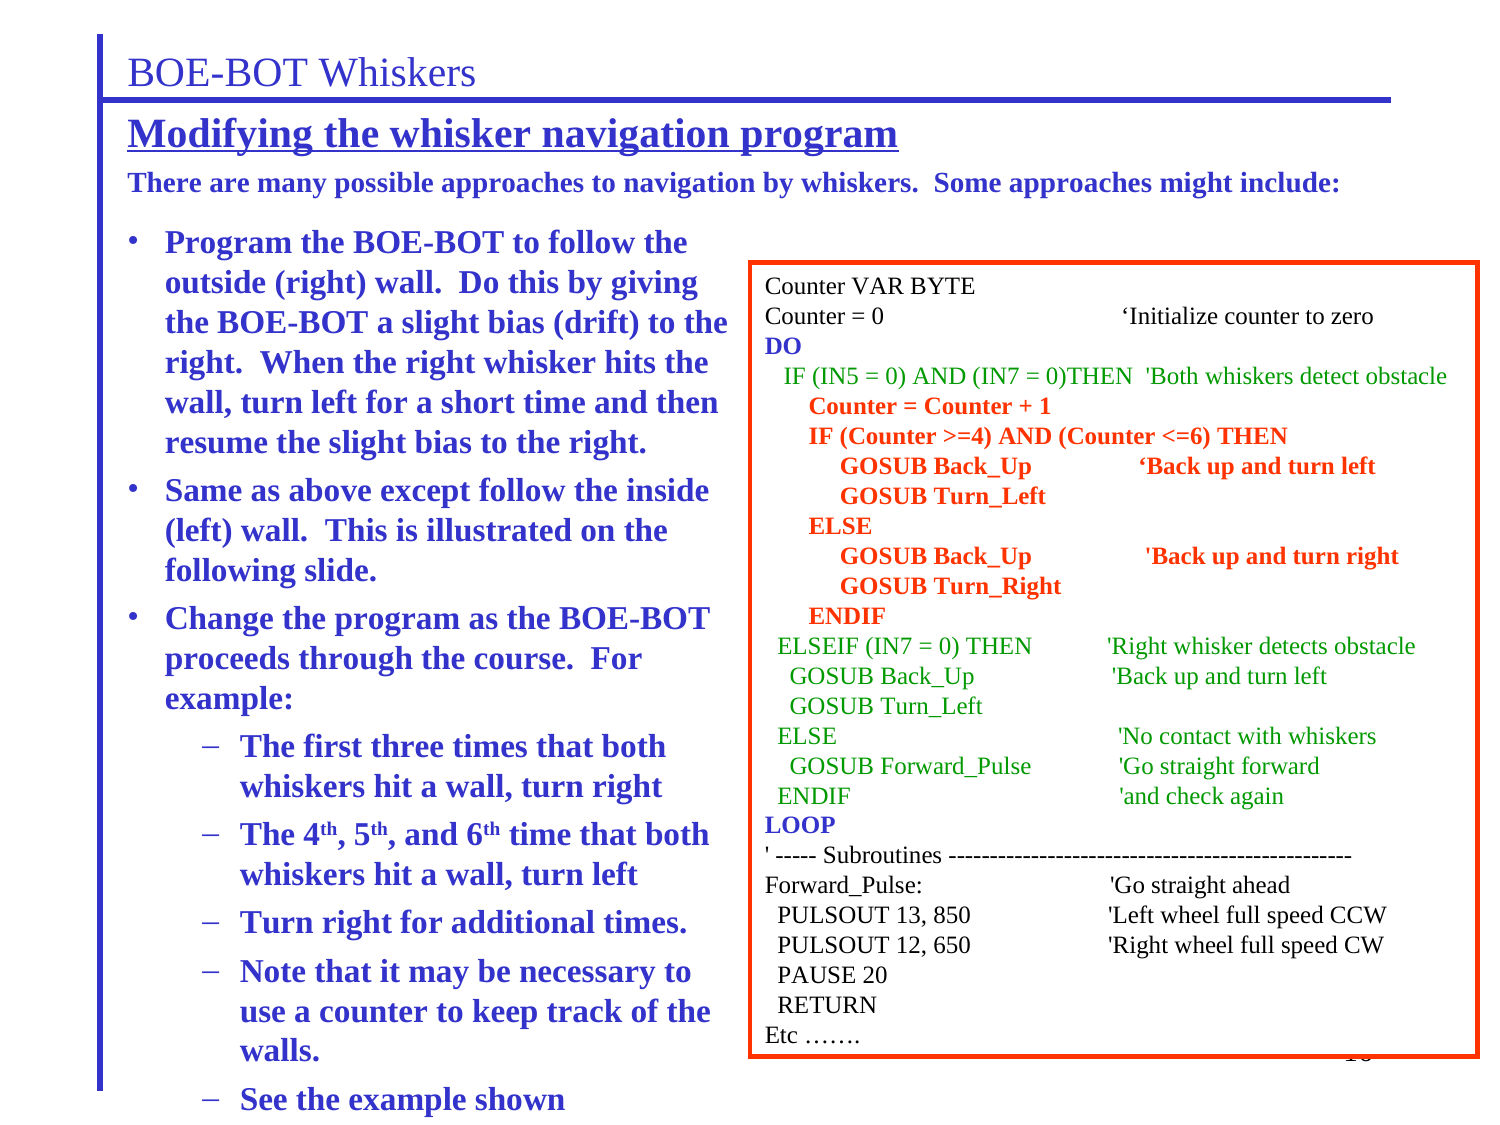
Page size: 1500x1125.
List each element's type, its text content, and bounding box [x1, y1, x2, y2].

text_box BOE-BOT Whiskers [112, 37, 1450, 88]
text_box Program the BOE-BOT to follow the outside (right) wall. Do this by giving the BOE-BOT a slight bias (drift) to the right. When the right whisker hits the wall, turn left for a short time and then resume the slight bias to the right. Same as above except follow the inside (left) wall. This is illustrated on the following slide. Change the program as the BOE-BOT proceeds through the course. For example: The first three times that both whiskers hit a wall, turn right The 4th, 5th, and 6th time that both whiskers hit a wall, turn left Turn right for additional times. Note that it may be necessary to use a counter to keep track of the walls. See the example shown [112, 212, 750, 1125]
text_box Modifying the whisker navigation program There are many possible approaches to navigation by whiskers. Some approaches might include: [112, 97, 1500, 213]
text_box Counter VAR BYTE Counter = 0 ‘Initialize counter to zero DO IF (IN5 = 0) AND (IN7 = 0)THEN 'Both whiskers detect obstacle Counter = Counter + 1 IF (Counter >=4) AND (Counter <=6) THEN GOSUB Back_Up ‘Back up and turn left GOSUB Turn_Left ELSE GOSUB Back_Up 'Back up and turn right GOSUB Turn_Right ENDIF ELSEIF (IN7 = 0) THEN 'Right whisker detects obstacle GOSUB Back_Up 'Back up and turn left GOSUB Turn_Left ELSE 'No contact with whiskers GOSUB Forward_Pulse 'Go straight forward ENDIF 'and check again LOOP ' ----- Subroutines ------------------------------------------------- Forward_Pulse: 'Go straight ahead PULSOUT 13, 850 'Left wheel full speed CCW PULSOUT 12, 650 'Right wheel full speed CW PAUSE 20 RETURN Etc ……. [749, 262, 1478, 1057]
text_box <number> [1074, 1057, 1388, 1101]
